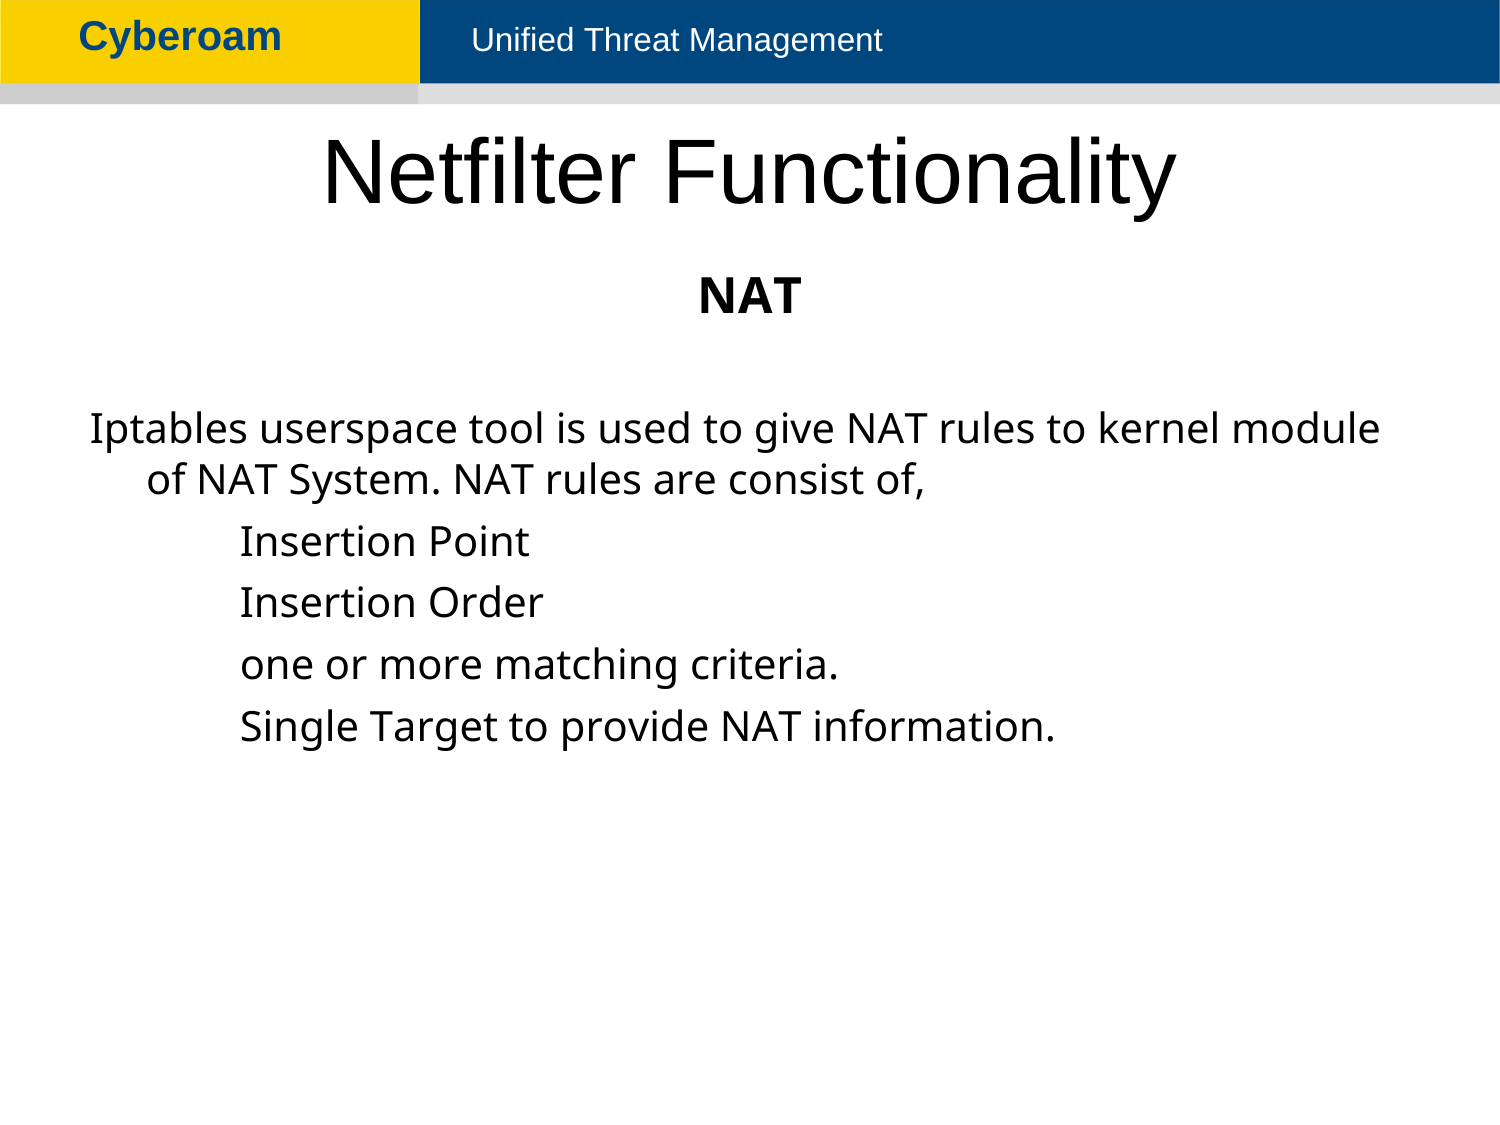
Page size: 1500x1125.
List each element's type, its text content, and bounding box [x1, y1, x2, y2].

list NAT Iptables userspace tool is used to give NAT rules to kernel module of NAT System. NAT rules are consist of, Insertion Point Insertion Order one or more matching criteria. Single Target to provide NAT information. [75, 262, 1426, 1063]
picture [0, 0, 1500, 83]
title Netfilter Functionality [75, 112, 1426, 233]
